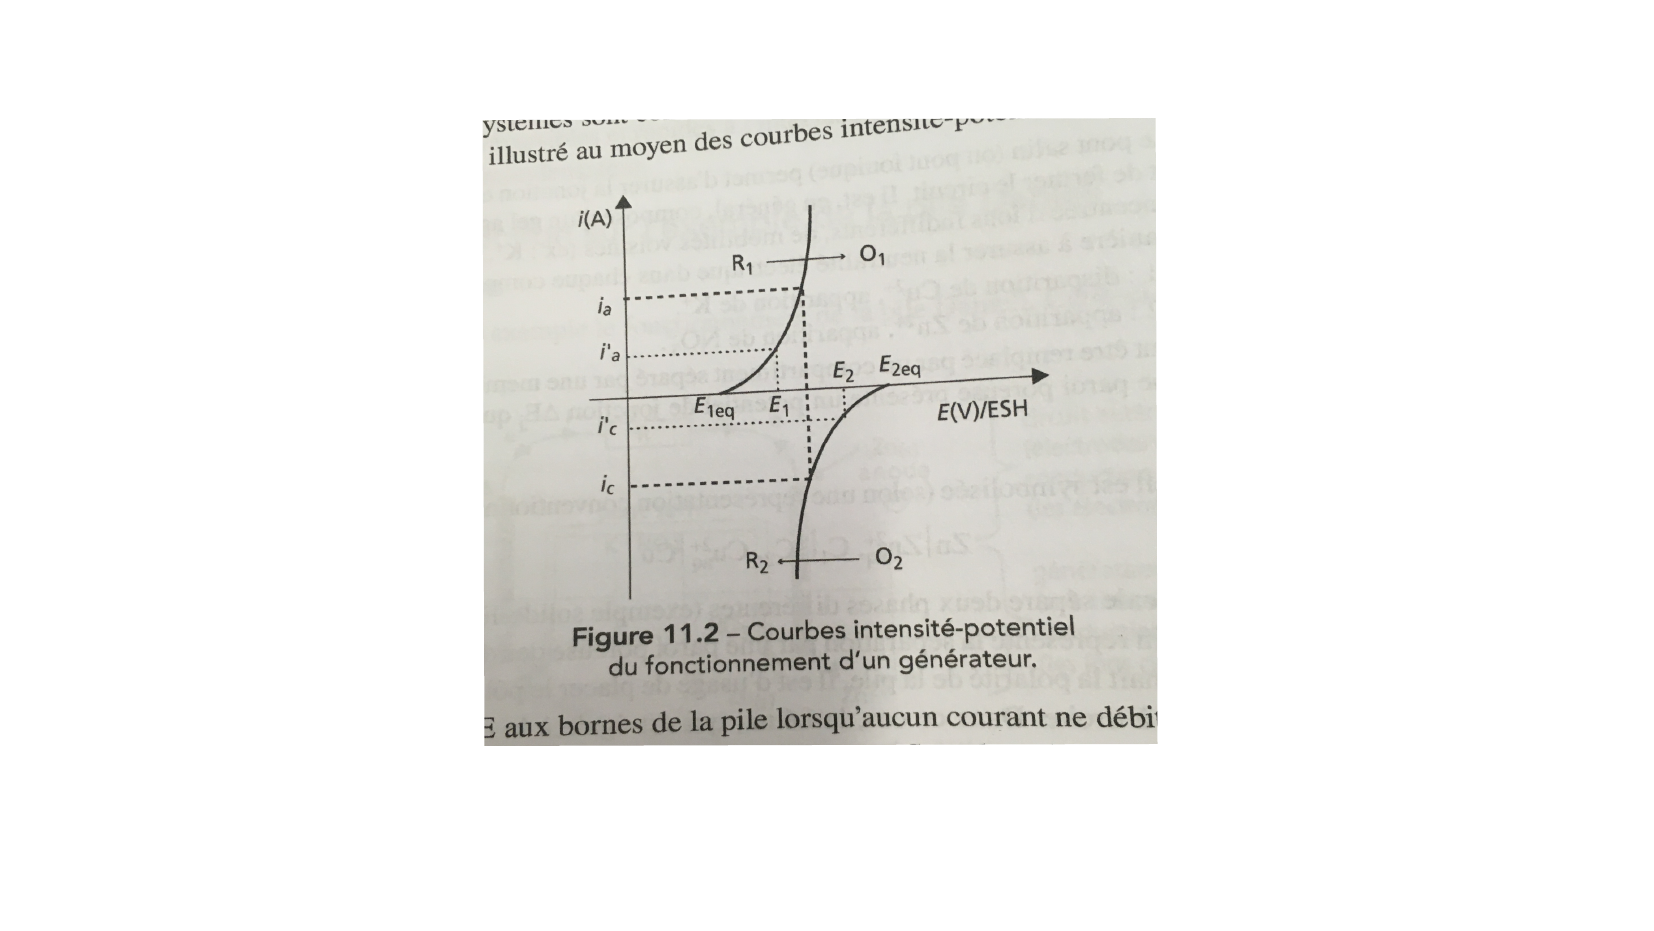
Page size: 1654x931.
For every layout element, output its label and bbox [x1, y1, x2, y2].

picture [482, 118, 1158, 746]
